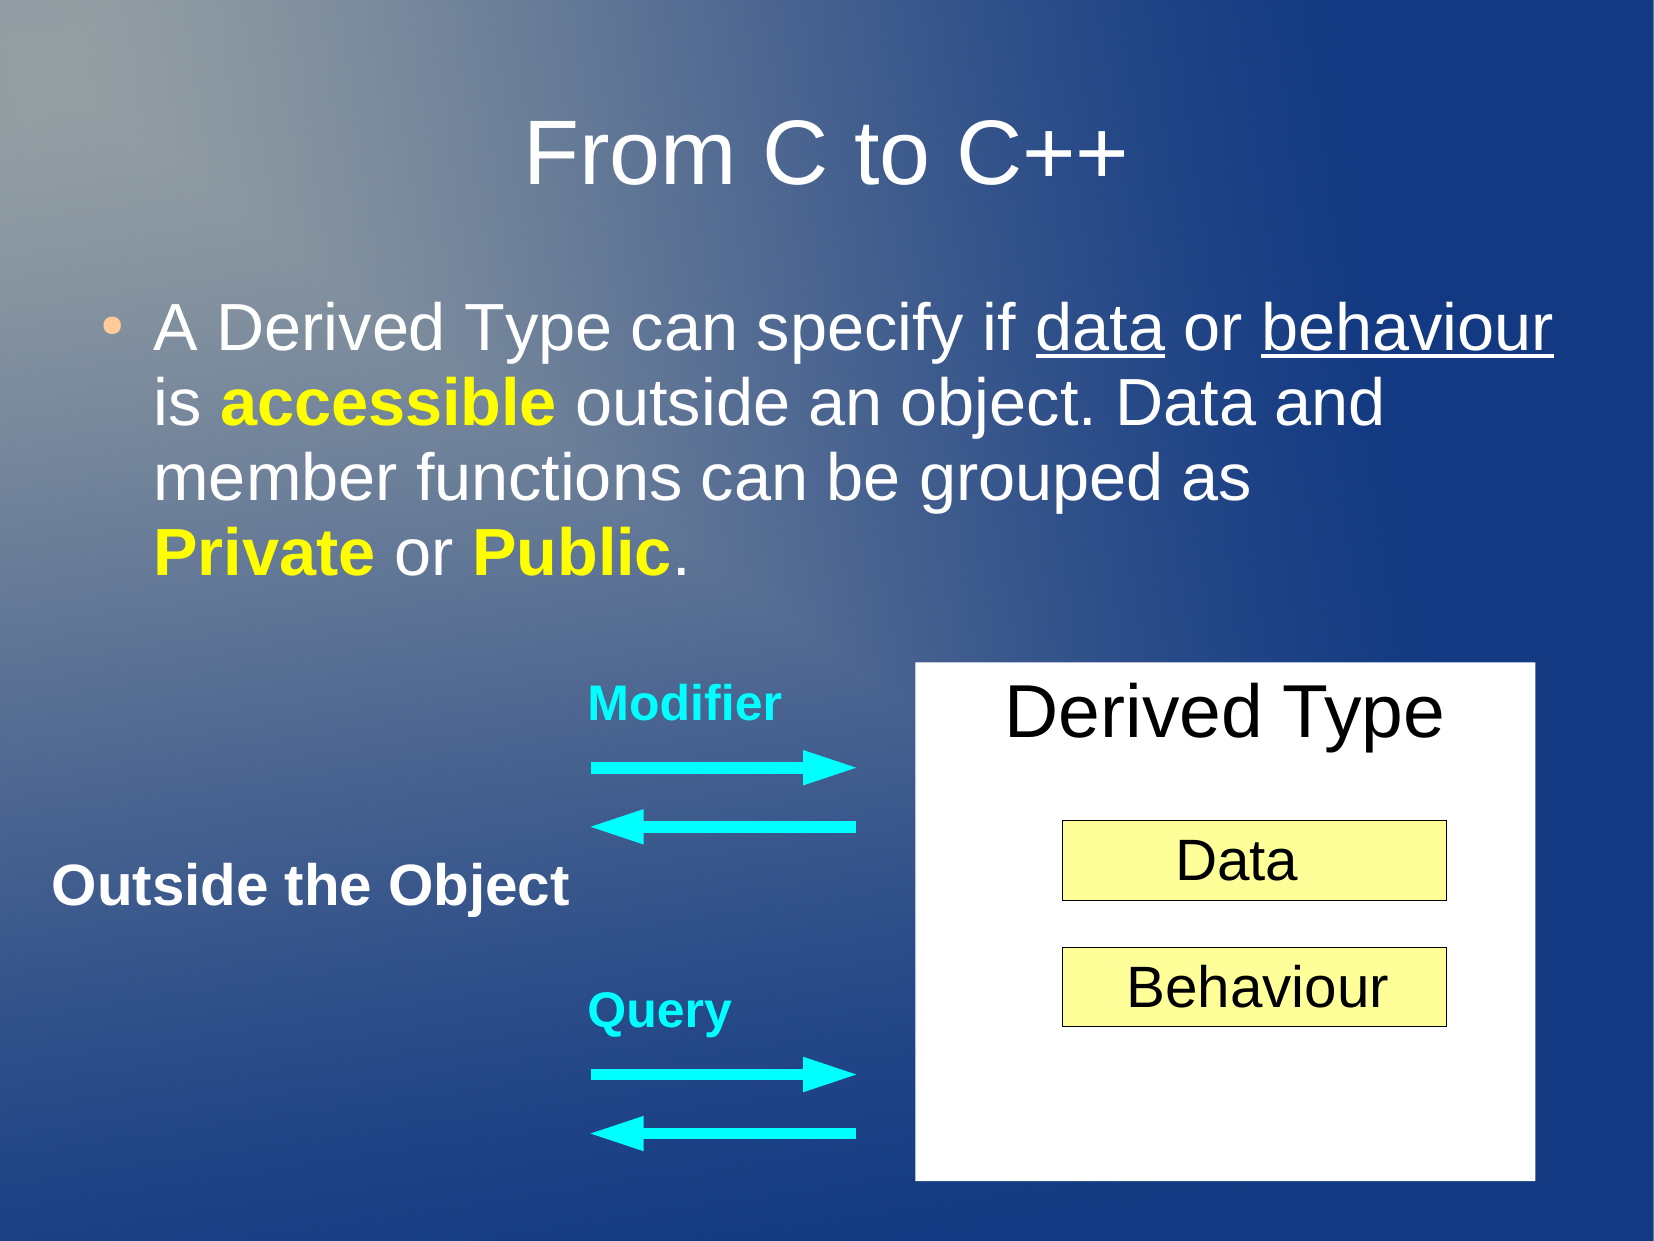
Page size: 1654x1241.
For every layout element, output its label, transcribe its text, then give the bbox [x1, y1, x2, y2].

title From C to C++ [82, 49, 1571, 257]
text_box Derived Type [915, 662, 1536, 1182]
list A Derived Type can specify if data or behaviour is accessible outside an object. Data and member functions can be grouped as Private or Public. [82, 290, 1571, 681]
text_box Modifier [572, 667, 798, 740]
text_box Query [572, 974, 747, 1047]
text_box Outside the Object [37, 844, 586, 927]
picture [0, 0, 1654, 1241]
text_box Behaviour [1062, 947, 1447, 1027]
text_box Data [1062, 820, 1447, 900]
